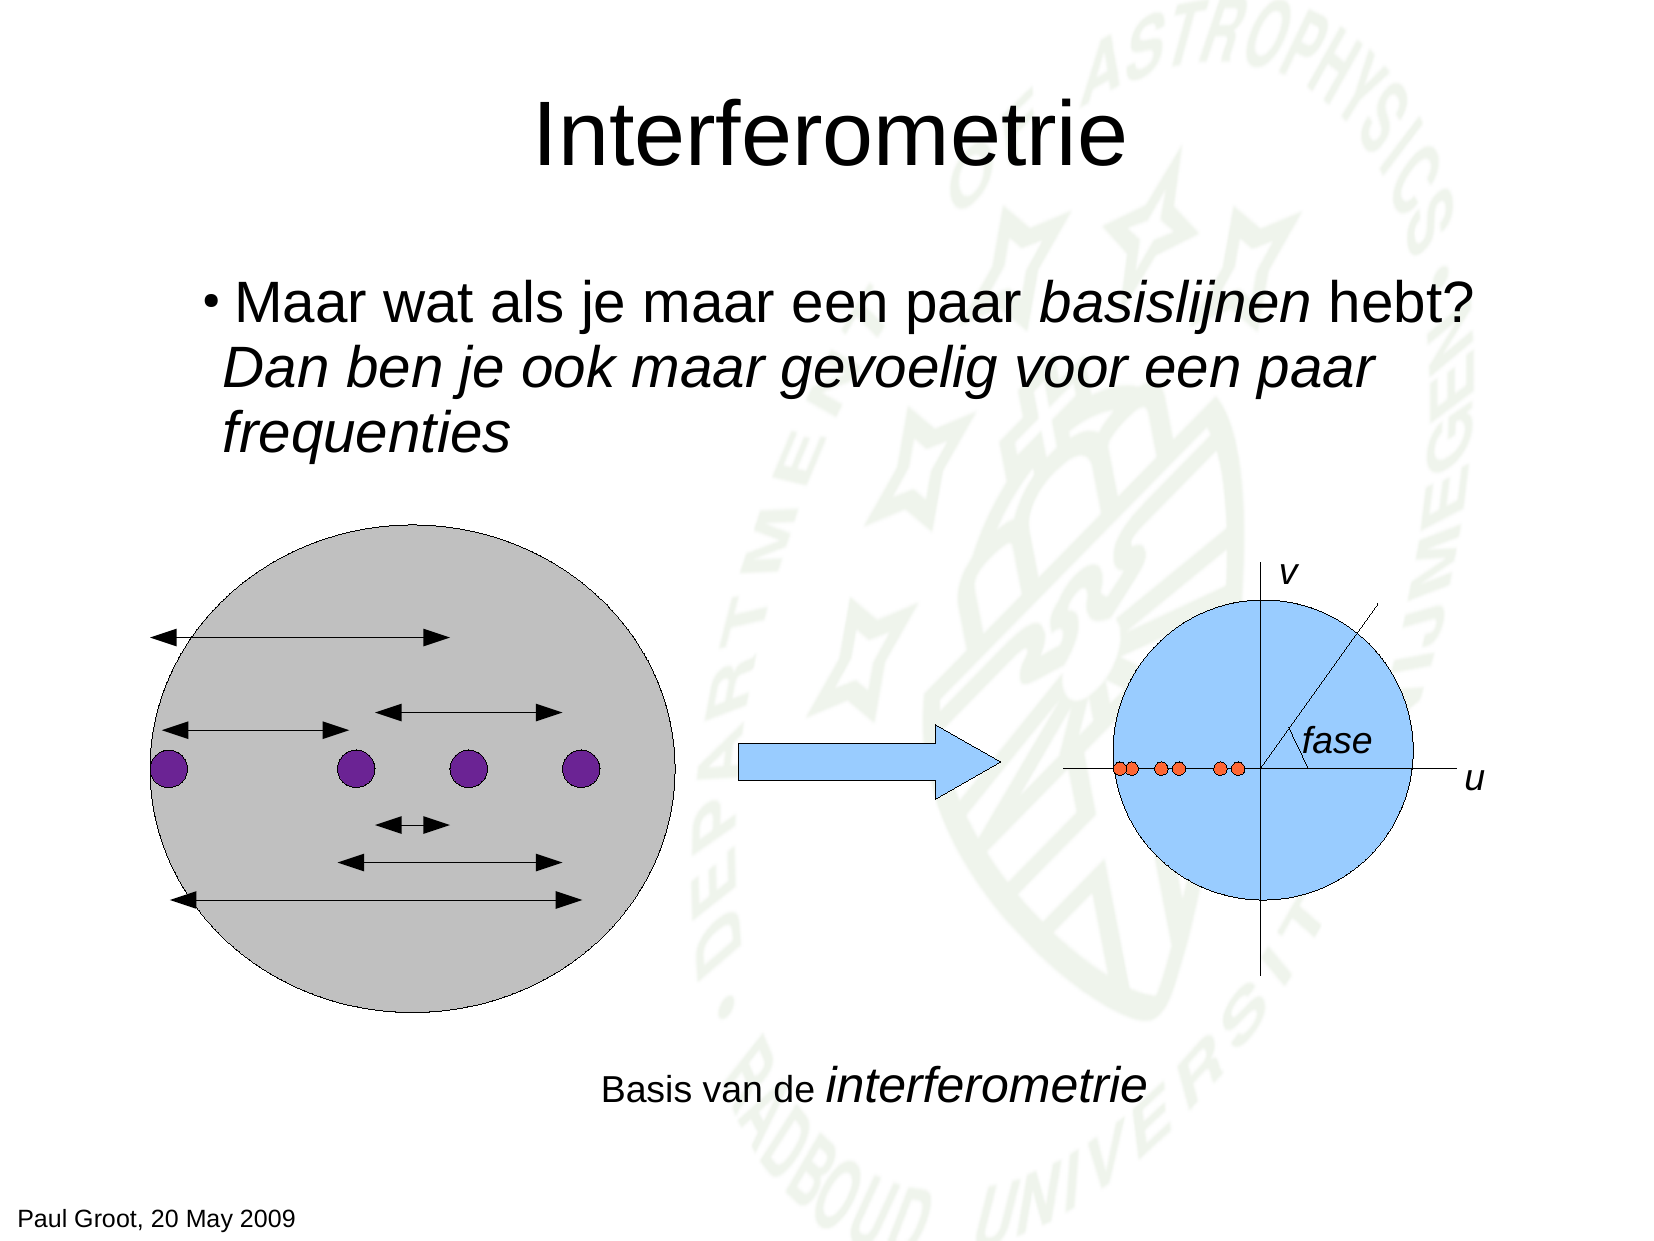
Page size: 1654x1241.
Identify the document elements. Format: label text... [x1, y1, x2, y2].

picture [0, 0, 1654, 1241]
text_box fase [1287, 712, 1388, 770]
text_box [1113, 600, 1260, 901]
text_box [150, 524, 676, 1013]
text_box Paul Groot, 20 May 2009 [2, 1197, 337, 1241]
text_box Maar wat als je maar een paar basislijnen hebt? Dan ben je ook maar gevoelig voor een paar frequenties [187, 262, 1491, 473]
text_box [1261, 600, 1414, 768]
text_box u [1449, 749, 1501, 807]
text_box v [1264, 543, 1313, 601]
title Interferometrie [86, 37, 1576, 230]
text_box [738, 724, 1001, 800]
text_box [1261, 769, 1413, 901]
text_box Basis van de interferometrie [586, 1050, 1163, 1121]
